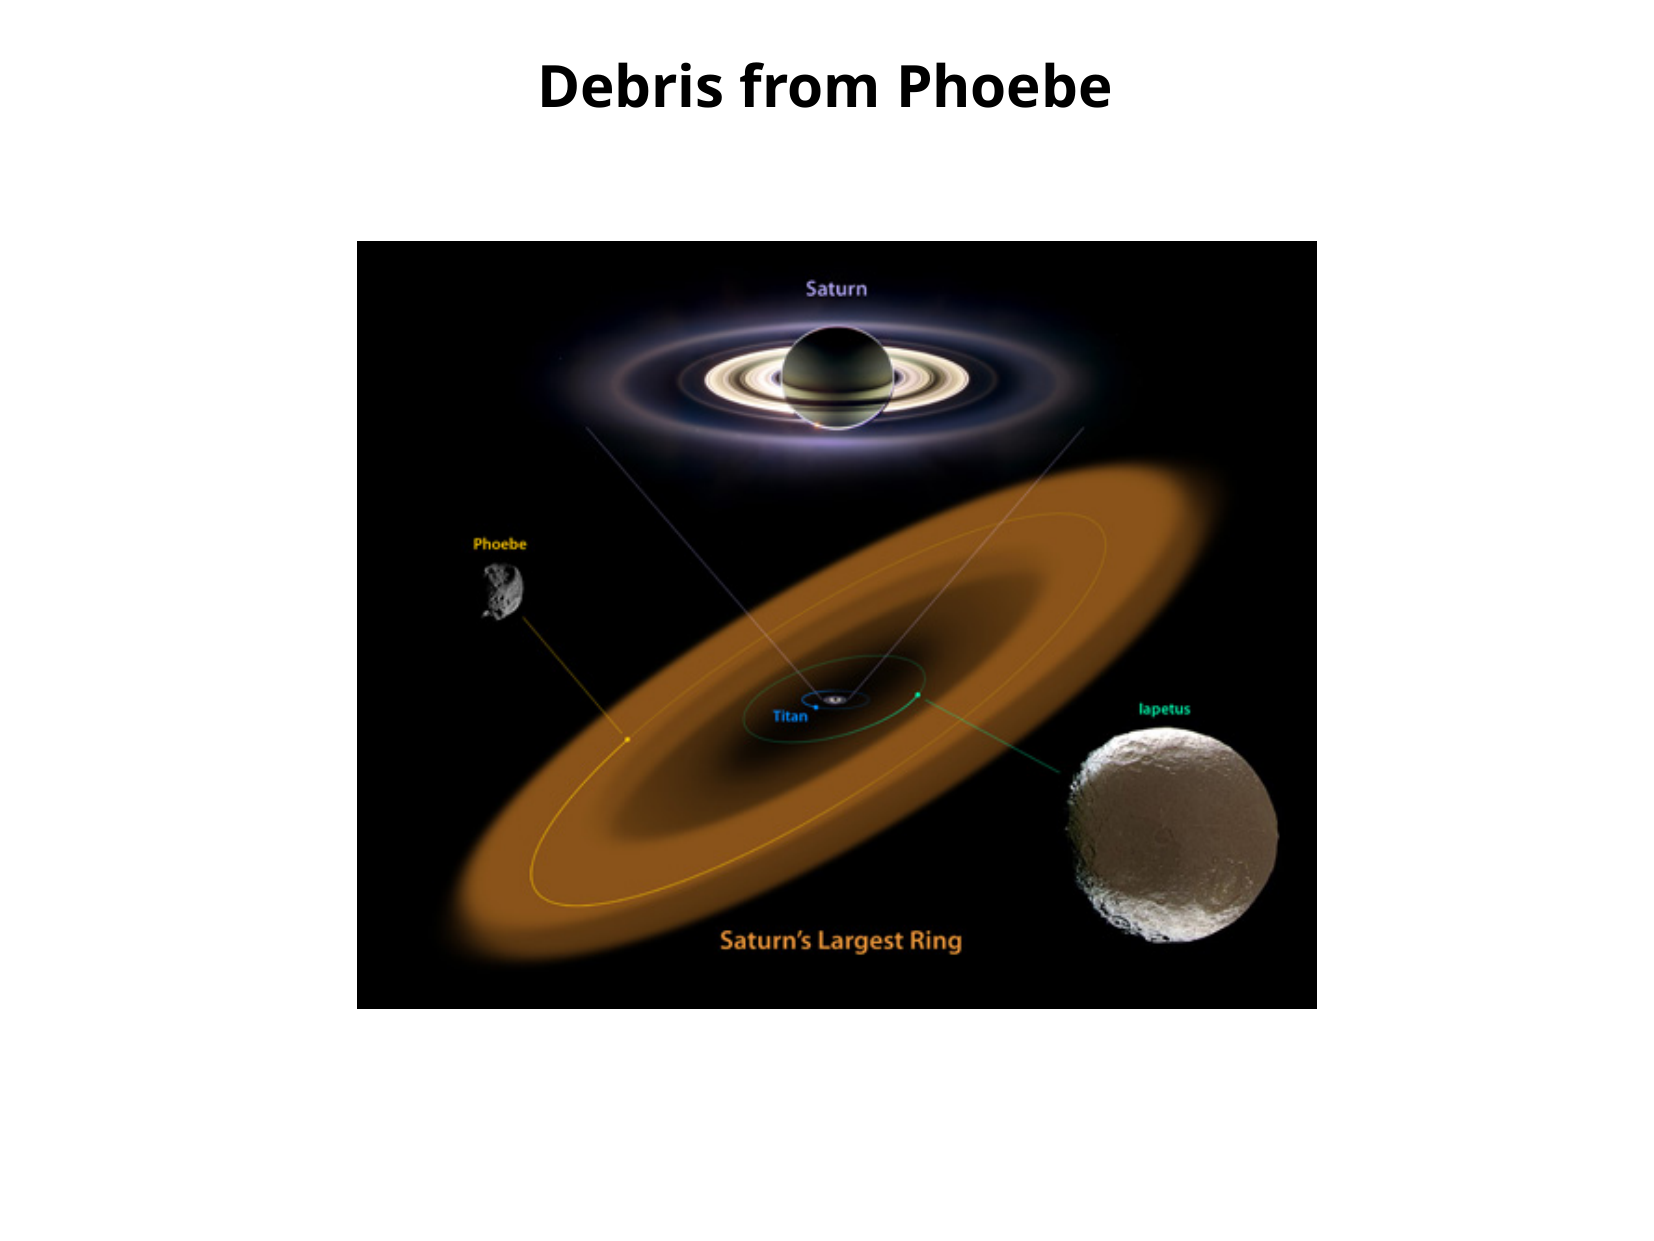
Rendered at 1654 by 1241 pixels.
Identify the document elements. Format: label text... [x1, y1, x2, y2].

text_box Debris from Phoebe [262, 37, 1388, 134]
picture [357, 241, 1317, 1009]
